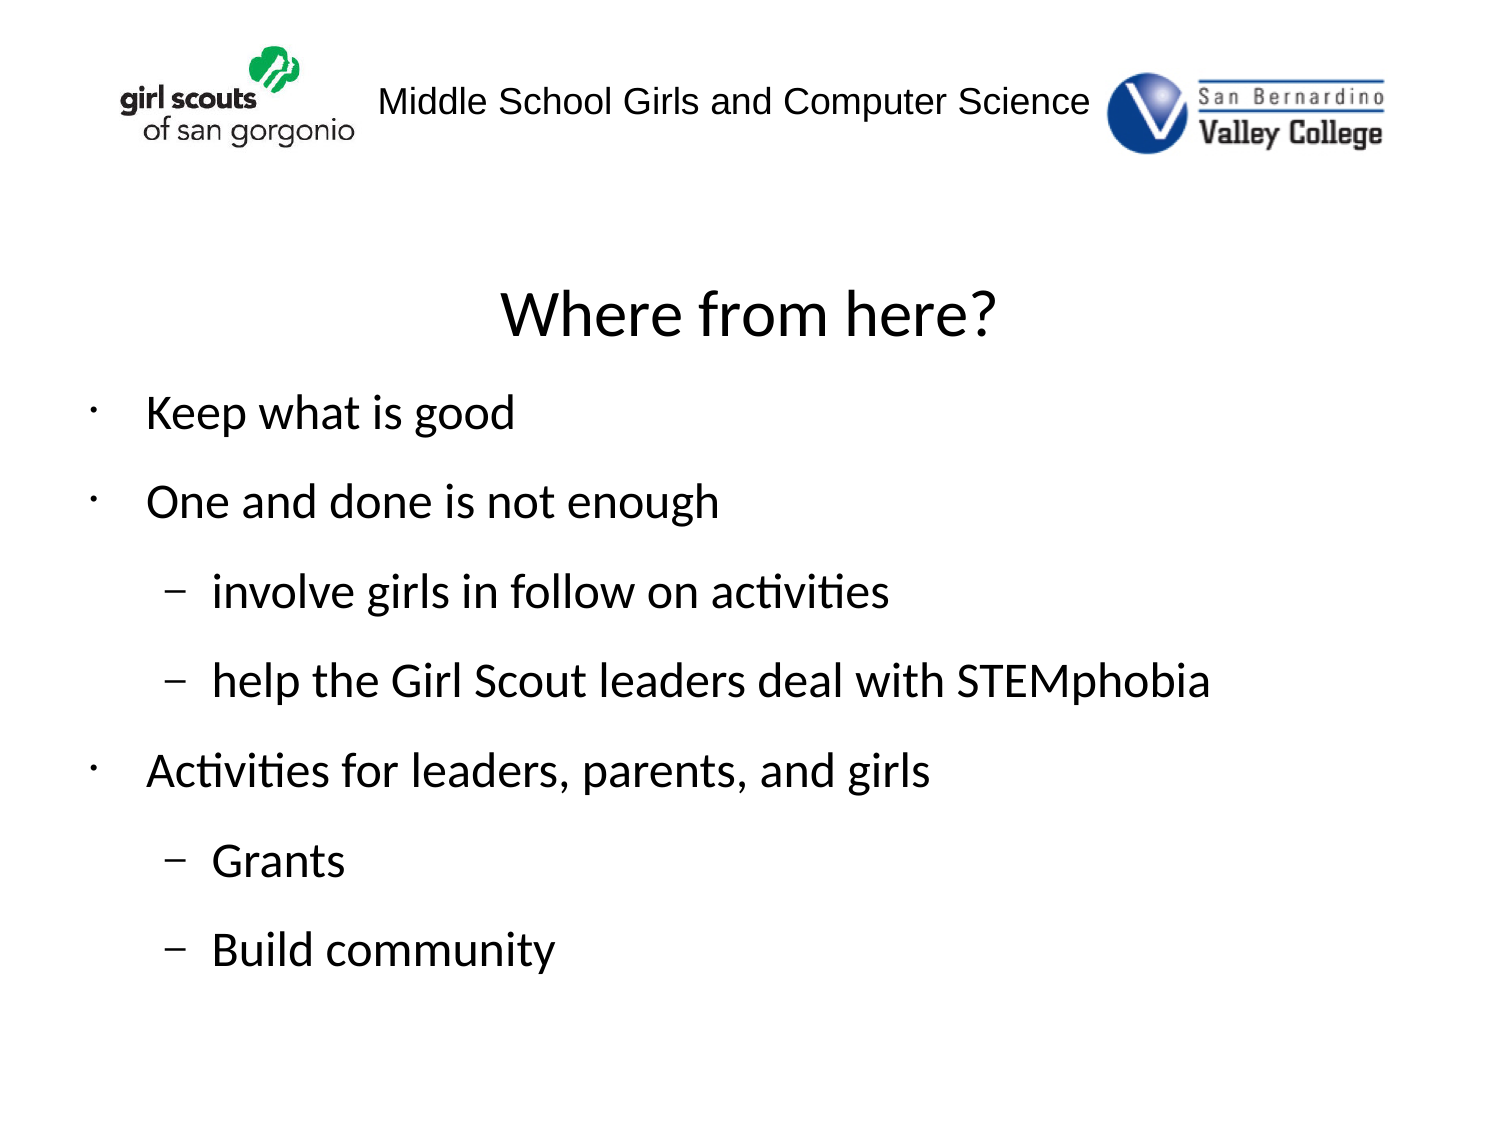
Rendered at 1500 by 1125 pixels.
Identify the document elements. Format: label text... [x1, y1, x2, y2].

list Where from here? Keep what is good One and done is not enough involve girls in follow on activities help the Girl Scout leaders deal with STEMphobia Activities for leaders, parents, and girls Grants Build community [75, 262, 1425, 1005]
picture [112, 44, 376, 156]
picture [1105, 67, 1388, 156]
